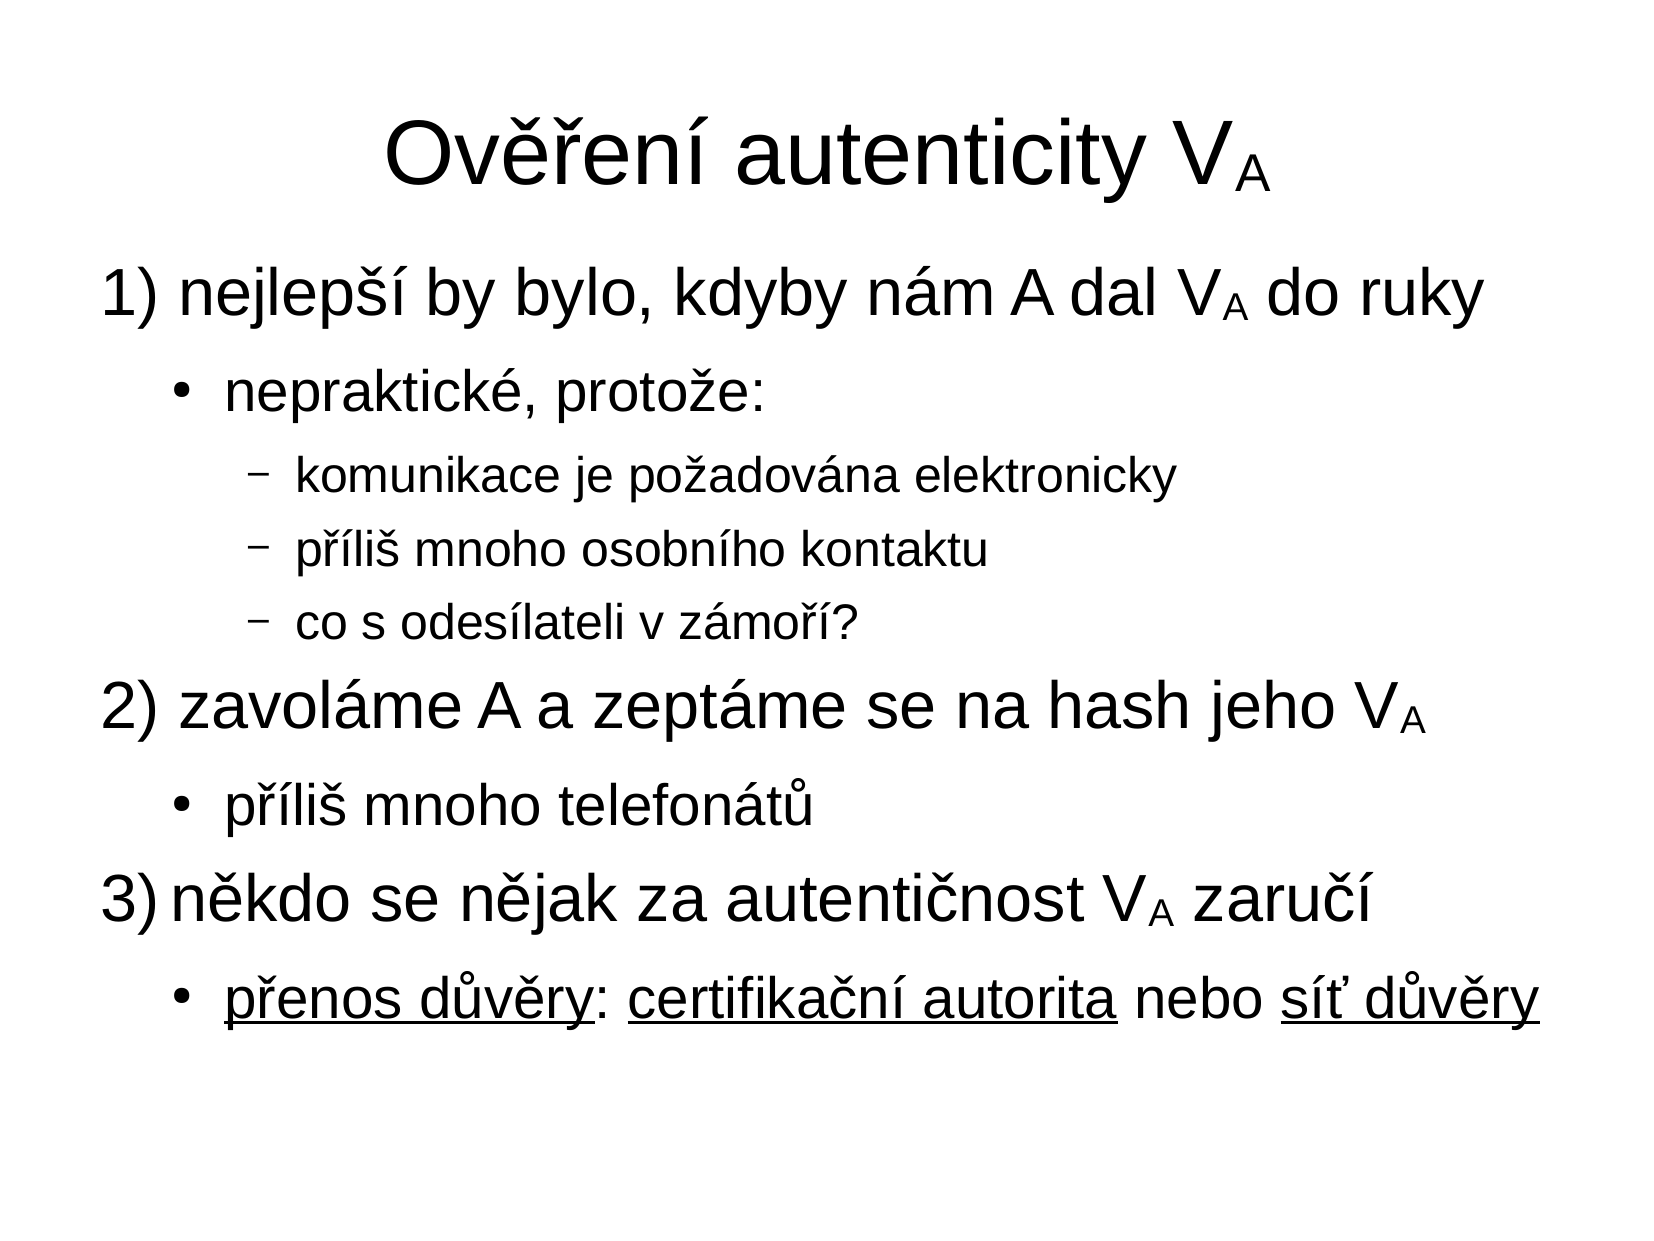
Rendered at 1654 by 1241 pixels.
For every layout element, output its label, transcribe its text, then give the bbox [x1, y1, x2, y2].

list nejlepší by bylo, kdyby nám A dal VA do ruky nepraktické, protože: komunikace je požadována elektronicky příliš mnoho osobního kontaktu co s odesílateli v zámoří? zavoláme A a zeptáme se na hash jeho VA příliš mnoho telefonátů někdo se nějak za autentičnost VA zaručí přenos důvěry: certifikační autorita nebo síť důvěry [82, 254, 1571, 1097]
title Ověření autenticity VA [82, 56, 1571, 250]
